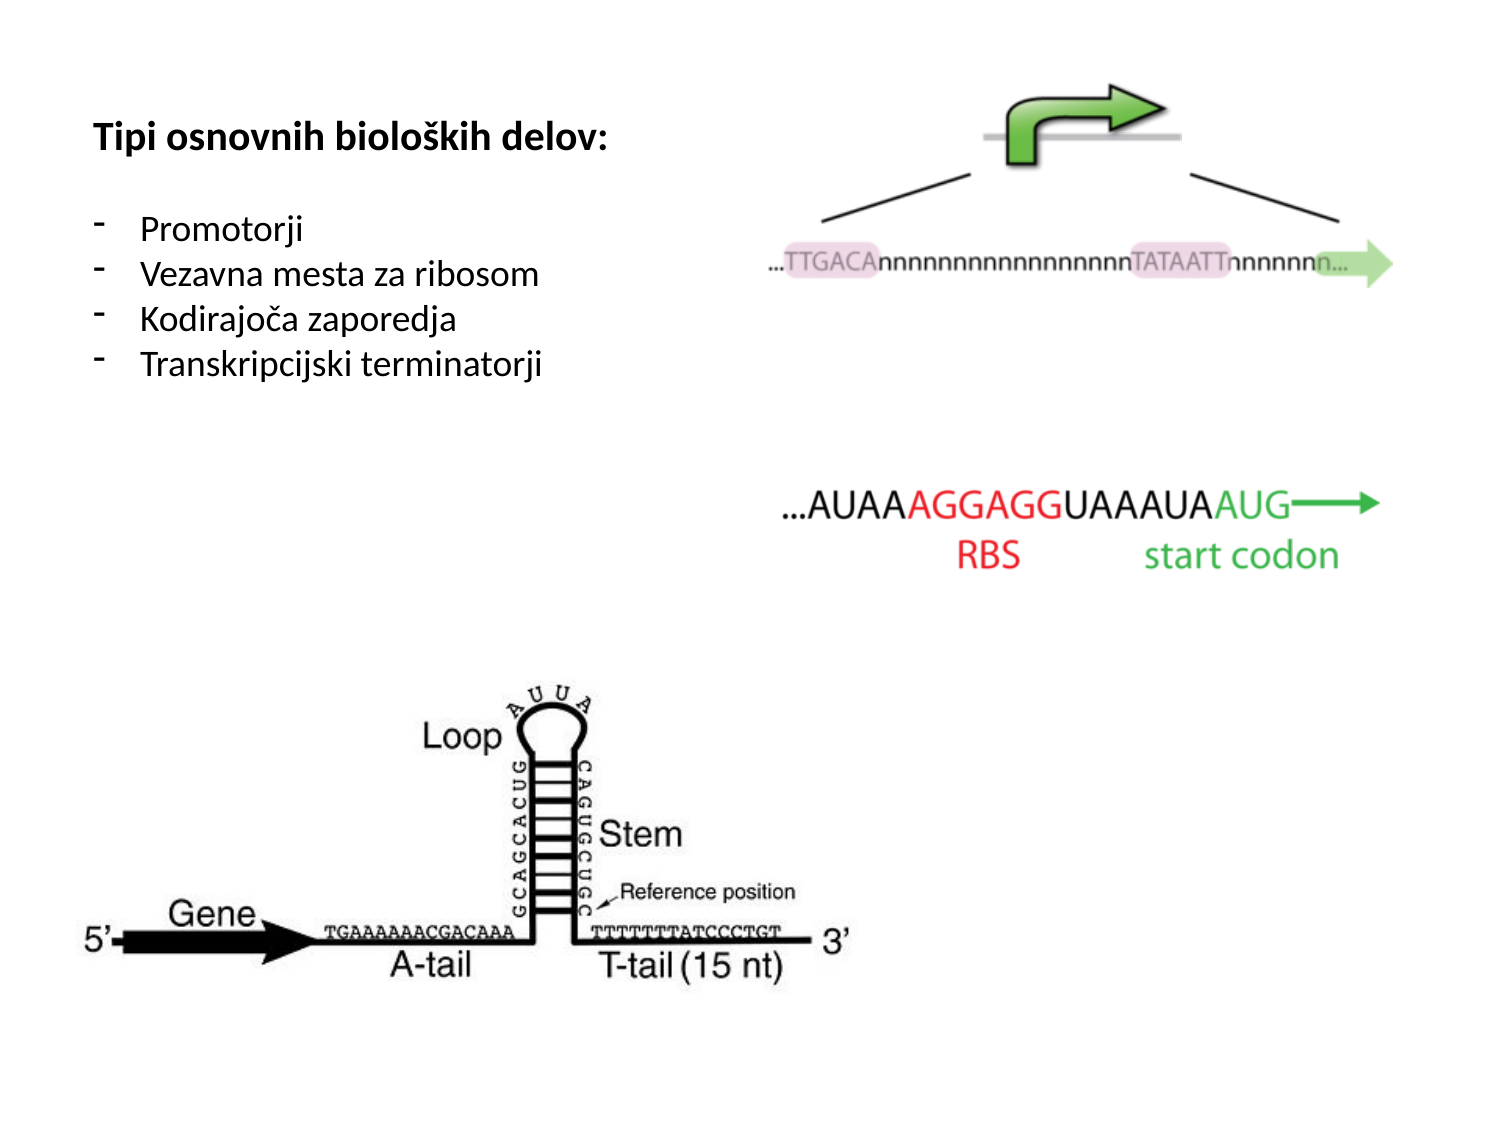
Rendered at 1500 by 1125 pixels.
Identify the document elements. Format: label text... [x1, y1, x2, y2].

text_box Tipi osnovnih bioloških delov: Promotorji Vezavna mesta za ribosom Kodirajoča zaporedja Transkripcijski terminatorji [78, 101, 625, 392]
picture [76, 668, 858, 996]
picture [767, 78, 1393, 288]
picture [781, 484, 1380, 579]
